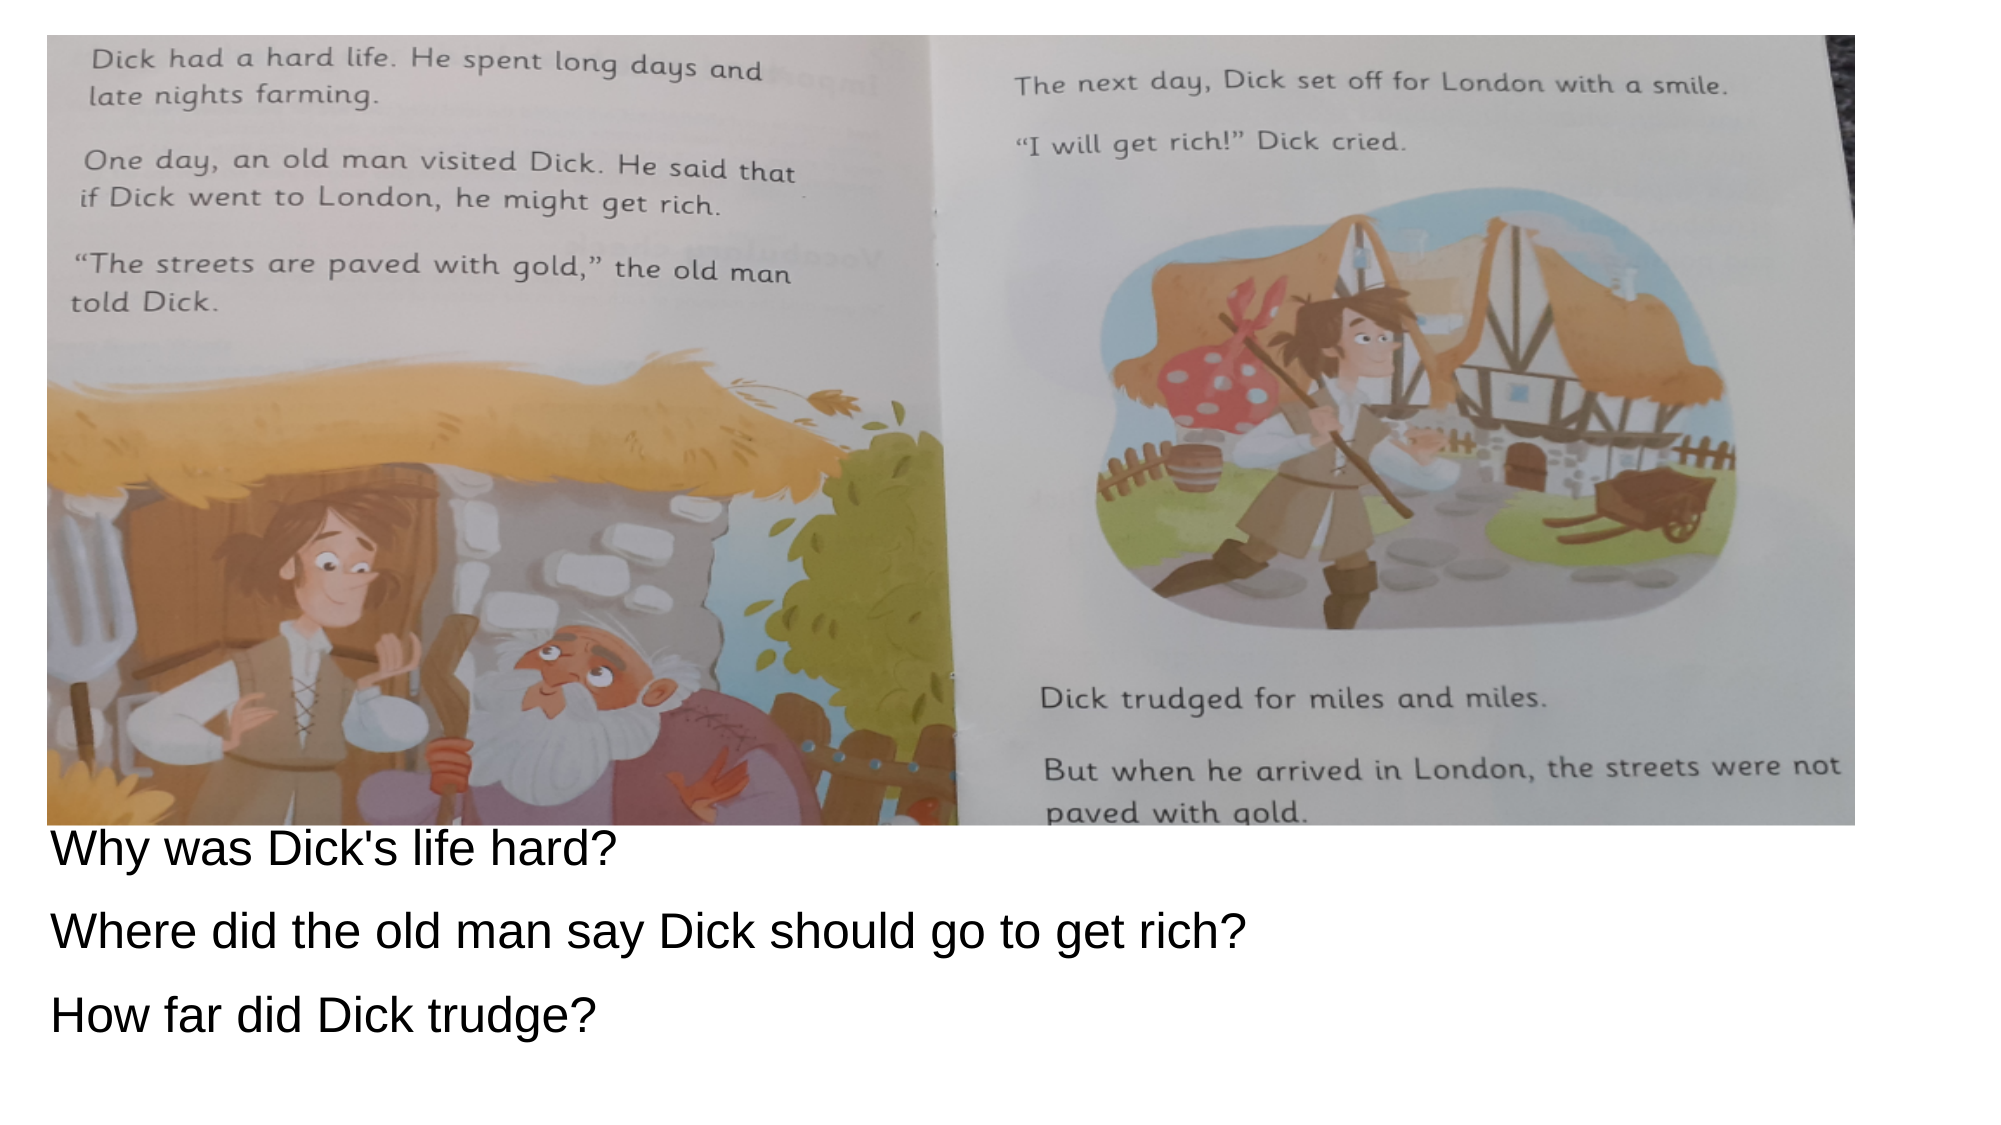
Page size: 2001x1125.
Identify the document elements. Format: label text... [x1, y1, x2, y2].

list Why was Dick's life hard? Where did the old man say Dick should go to get rich? How far did Dick trudge? [35, 735, 1880, 1125]
picture [47, 35, 1855, 827]
